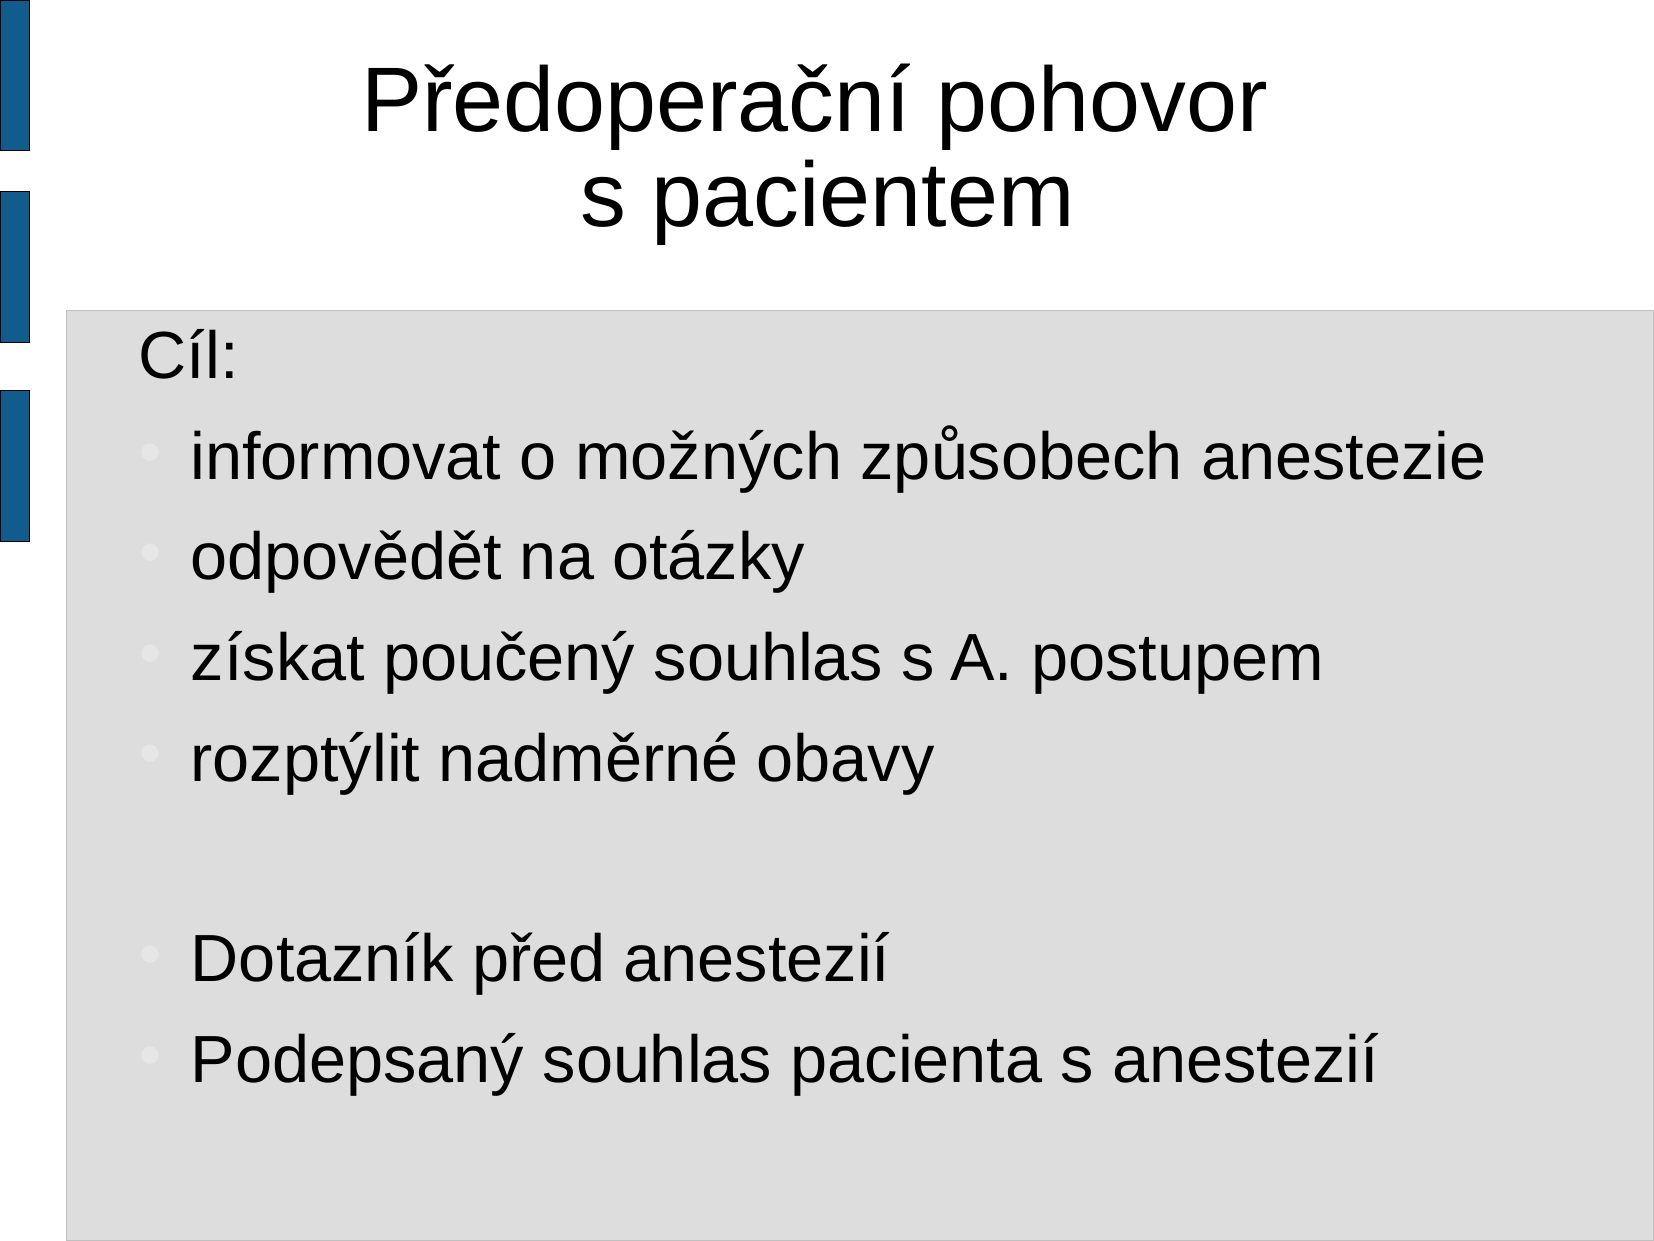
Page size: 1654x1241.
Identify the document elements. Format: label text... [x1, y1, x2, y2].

title Předoperační pohovor s pacientem [121, 46, 1534, 254]
list Cíl: informovat o možných způsobech anestezie odpovědět na otázky získat poučený souhlas s A. postupem rozptýlit nadměrné obavy Dotazník před anestezií Podepsaný souhlas pacienta s anestezií [121, 322, 1561, 1133]
